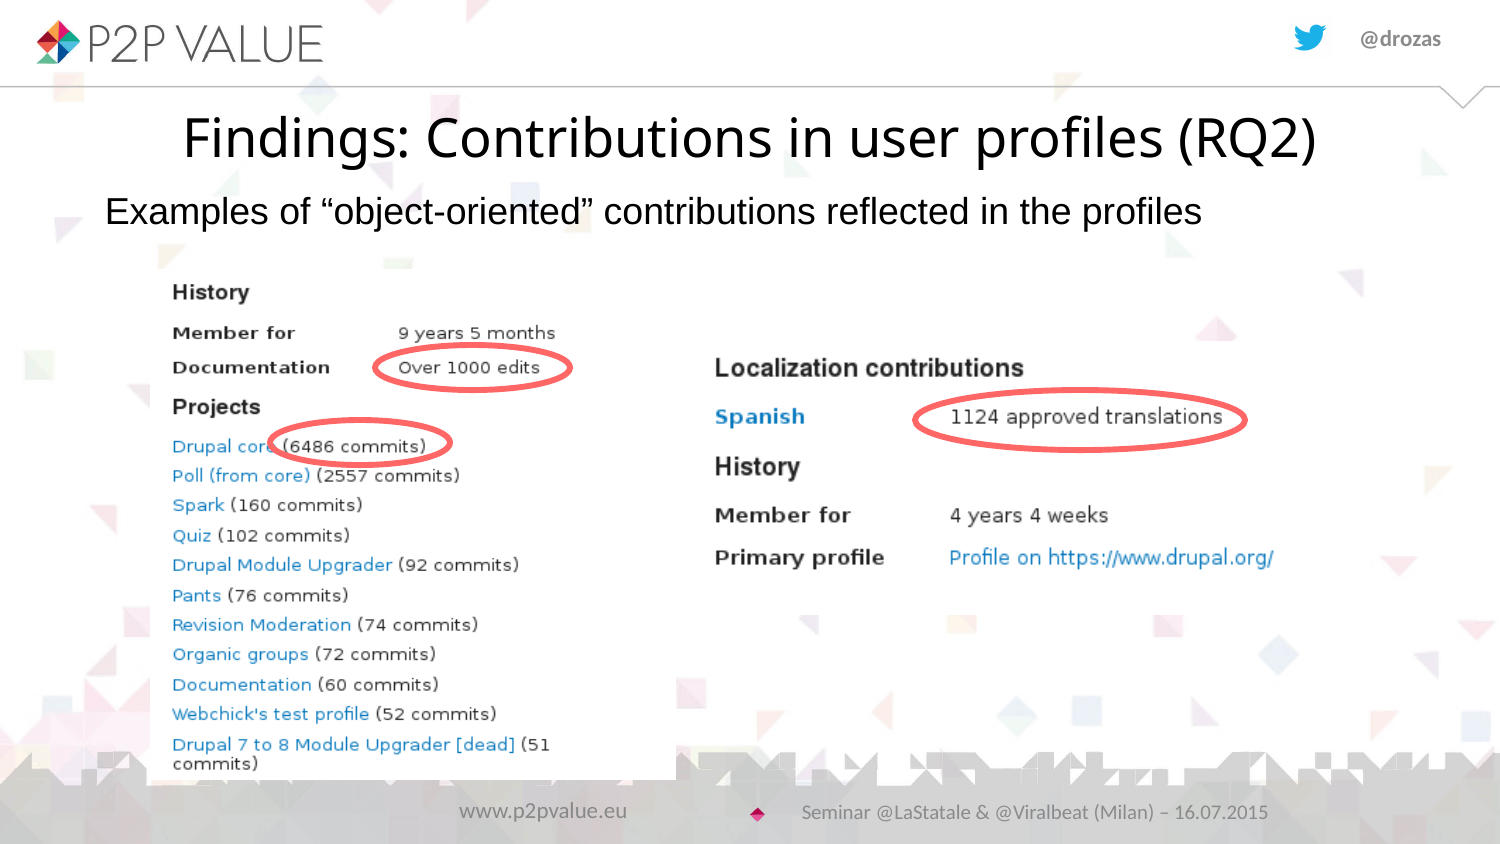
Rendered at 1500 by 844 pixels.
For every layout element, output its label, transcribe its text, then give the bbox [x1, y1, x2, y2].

picture [0, 181, 1500, 844]
text_box @drozas [1333, 15, 1455, 60]
text_box www.p2pvalue.eu [453, 789, 672, 829]
title Findings: Contributions in user profiles (RQ2) [0, 92, 1500, 181]
text_box Seminar @LaStatale & @Viralbeat (Milan) – 16.07.2015 [788, 788, 1481, 834]
text_box Examples of “object-oriented” contributions reflected in the profiles [90, 183, 1500, 241]
picture [0, 0, 1500, 92]
